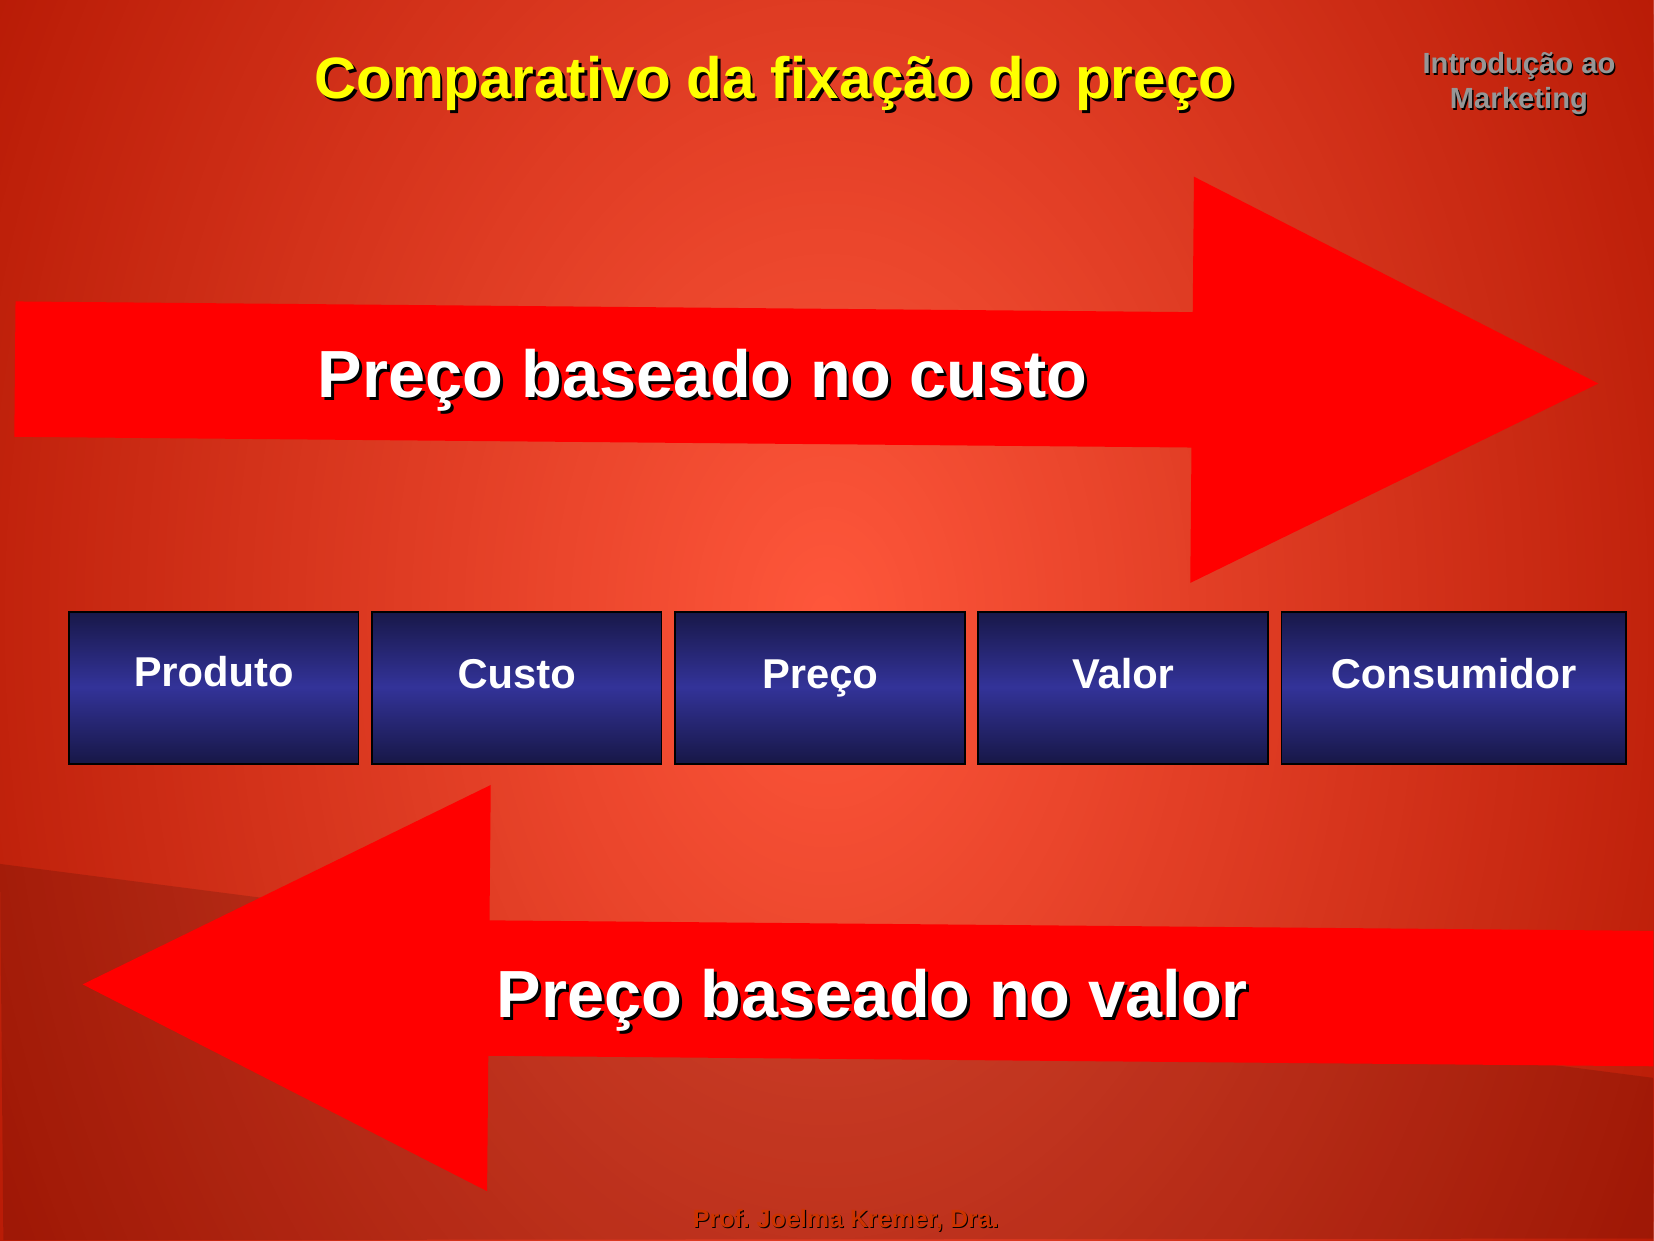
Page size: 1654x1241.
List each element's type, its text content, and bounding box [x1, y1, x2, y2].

text_box Preço baseado no valor [482, 942, 1378, 1037]
title Introdução ao Marketing [1386, 21, 1652, 139]
text_box Produto [68, 612, 359, 764]
text_box Custo [371, 612, 662, 764]
text_box Consumidor [1281, 612, 1626, 764]
text_box Preço baseado no custo [303, 322, 1199, 425]
text_box Comparativo da fixação do preço [188, 33, 1361, 119]
text_box Preço [675, 612, 965, 764]
text_box Valor [978, 612, 1268, 764]
text_box Prof. Joelma Kremer, Dra. [566, 1195, 1127, 1241]
